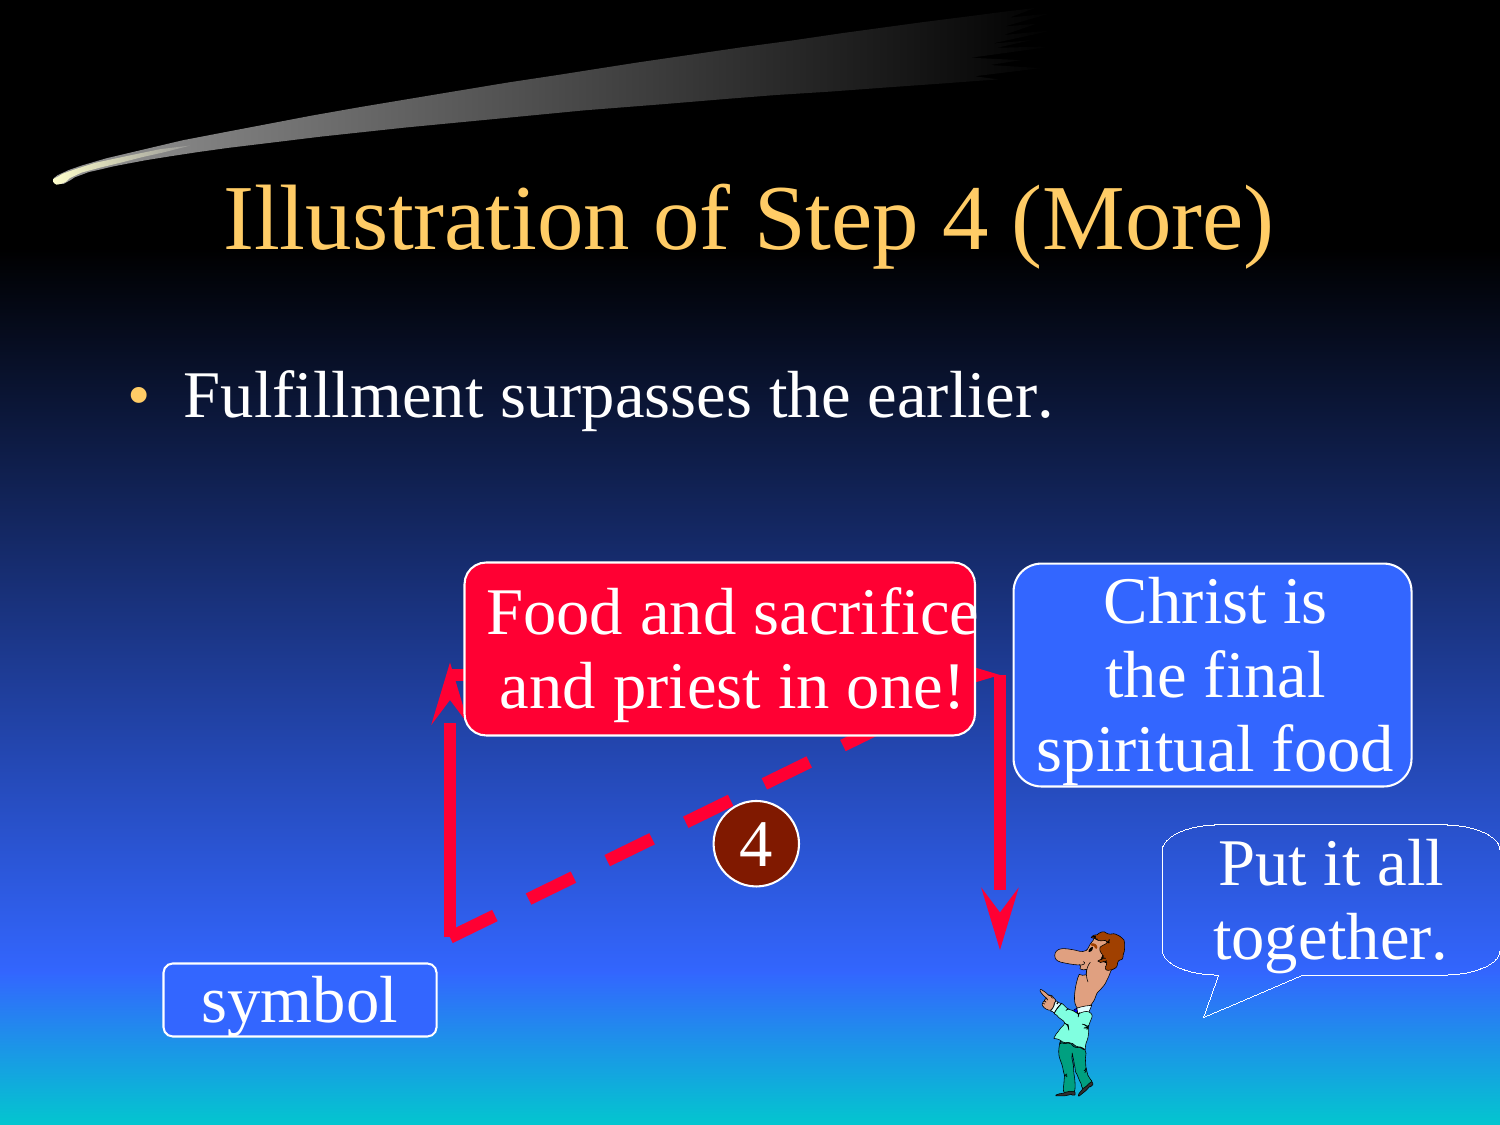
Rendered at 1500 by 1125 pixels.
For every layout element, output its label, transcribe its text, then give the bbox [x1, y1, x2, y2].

chart [1039, 931, 1126, 1097]
text_box Put it all together. [1162, 824, 1500, 1018]
title Illustration of Step 4 (More) [112, 124, 1388, 313]
text_box Food and sacrifice and priest in one! [464, 562, 976, 736]
text_box 4 [713, 800, 800, 887]
list Fulfillment surpasses the earlier. [112, 350, 1388, 638]
text_box symbol [163, 963, 437, 1037]
text_box Christ is the final spiritual food [1013, 563, 1412, 787]
